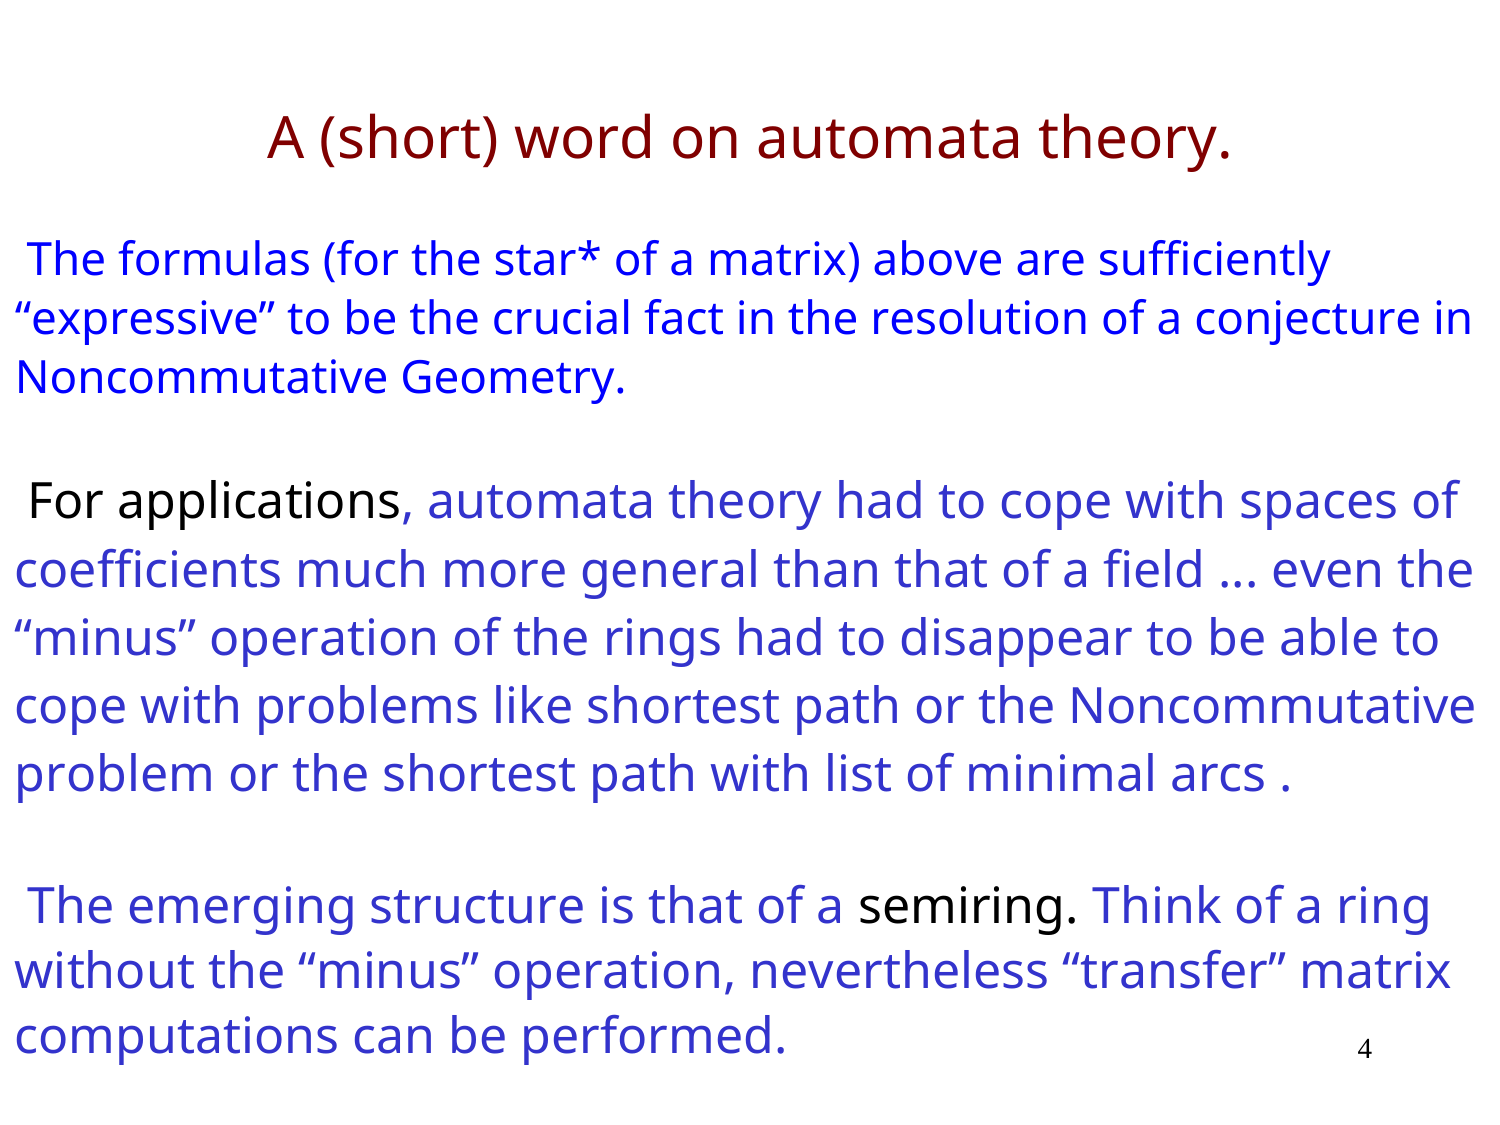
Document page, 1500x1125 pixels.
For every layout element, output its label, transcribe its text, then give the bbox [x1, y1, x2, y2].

text_box A (short) word on automata theory. The formulas (for the star* of a matrix) above are sufficiently “expressive” to be the crucial fact in the resolution of a conjecture in Noncommutative Geometry. For applications, automata theory had to cope with spaces of coefficients much more general than that of a field ... even the “minus” operation of the rings had to disappear to be able to cope with problems like shortest path or the Noncommutative problem or the shortest path with list of minimal arcs . The emerging structure is that of a semiring. Think of a ring without the “minus” operation, nevertheless “transfer” matrix computations can be performed. [0, 88, 1500, 1028]
